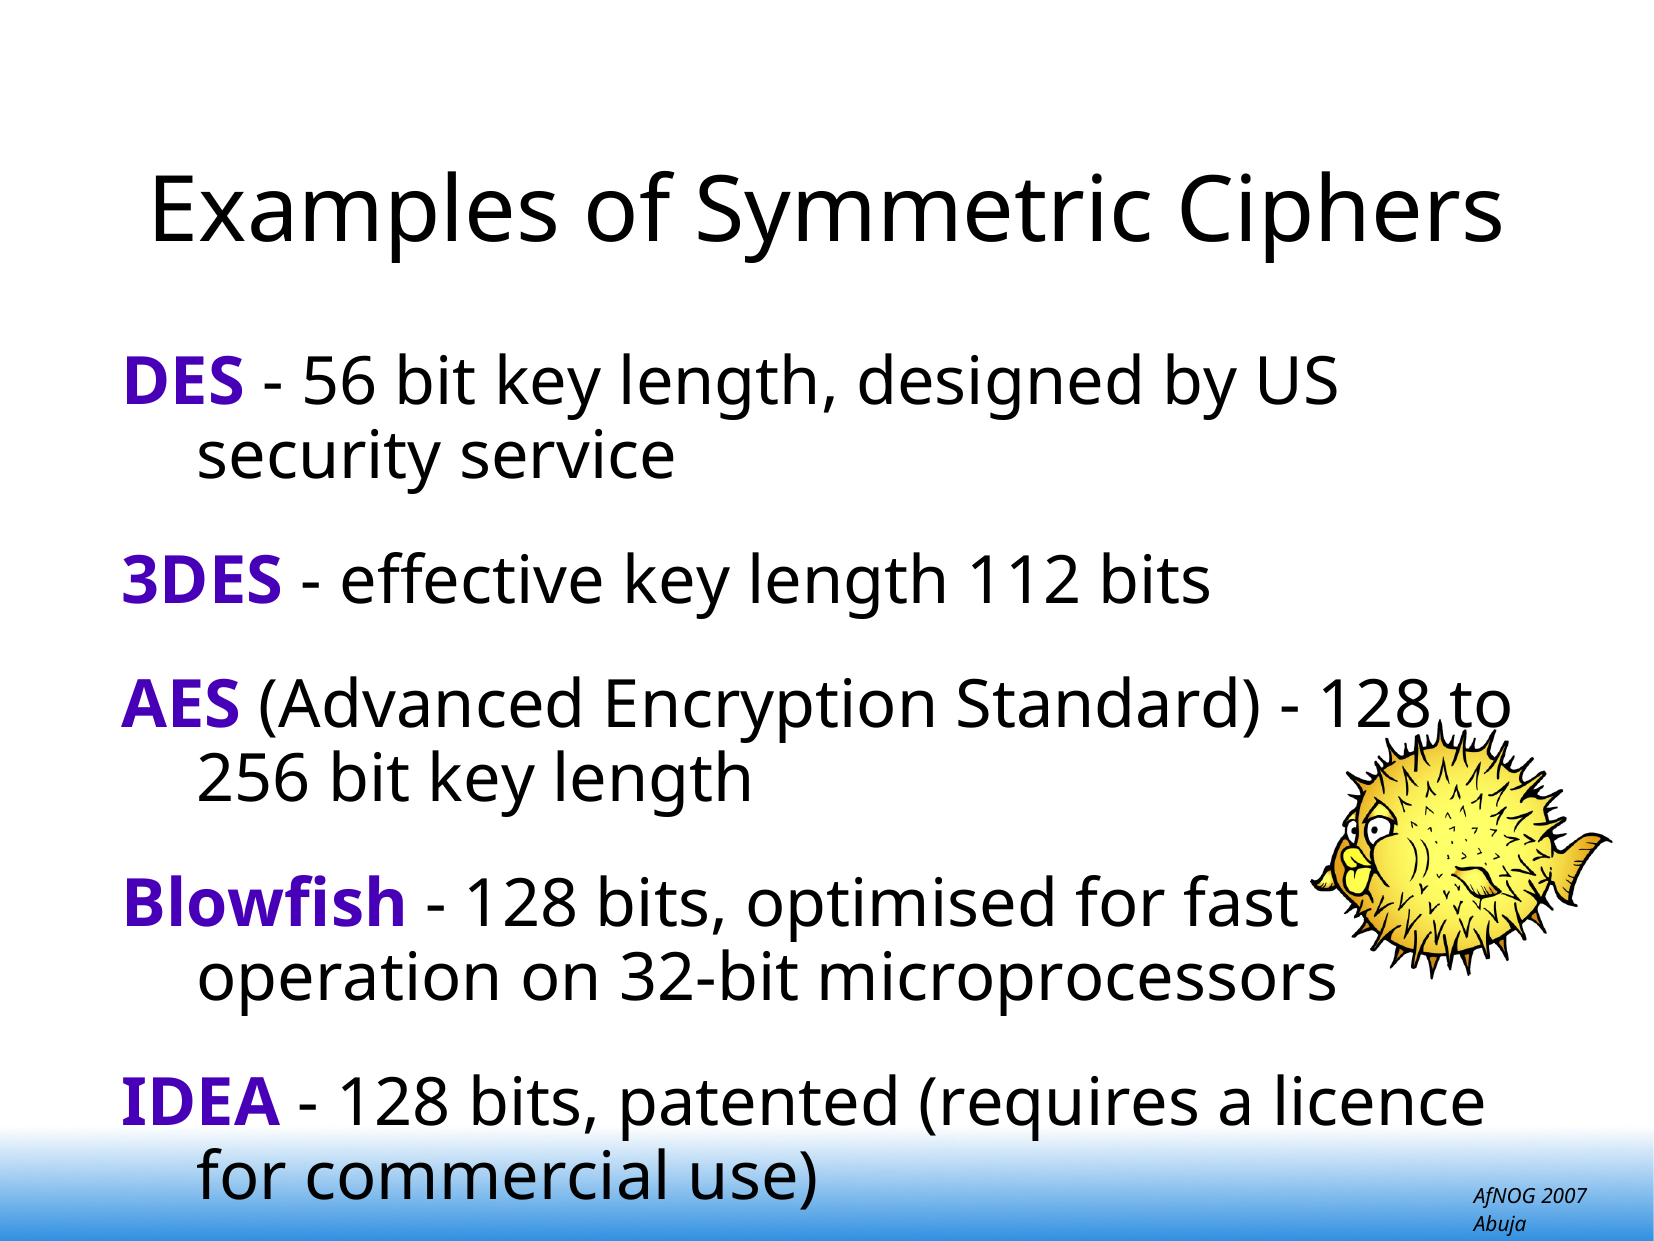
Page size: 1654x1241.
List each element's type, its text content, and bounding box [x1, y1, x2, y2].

list DES - 56 bit key length, designed by US security service 3DES - effective key length 112 bits AES (Advanced Encryption Standard) - 128 to 256 bit key length Blowfish - 128 bits, optimised for fast operation on 32-bit microprocessors IDEA - 128 bits, patented (requires a licence for commercial use) [121, 344, 1534, 1129]
picture [1310, 719, 1613, 981]
picture [0, 1124, 1654, 1241]
title Examples of Symmetric Ciphers [121, 102, 1534, 310]
